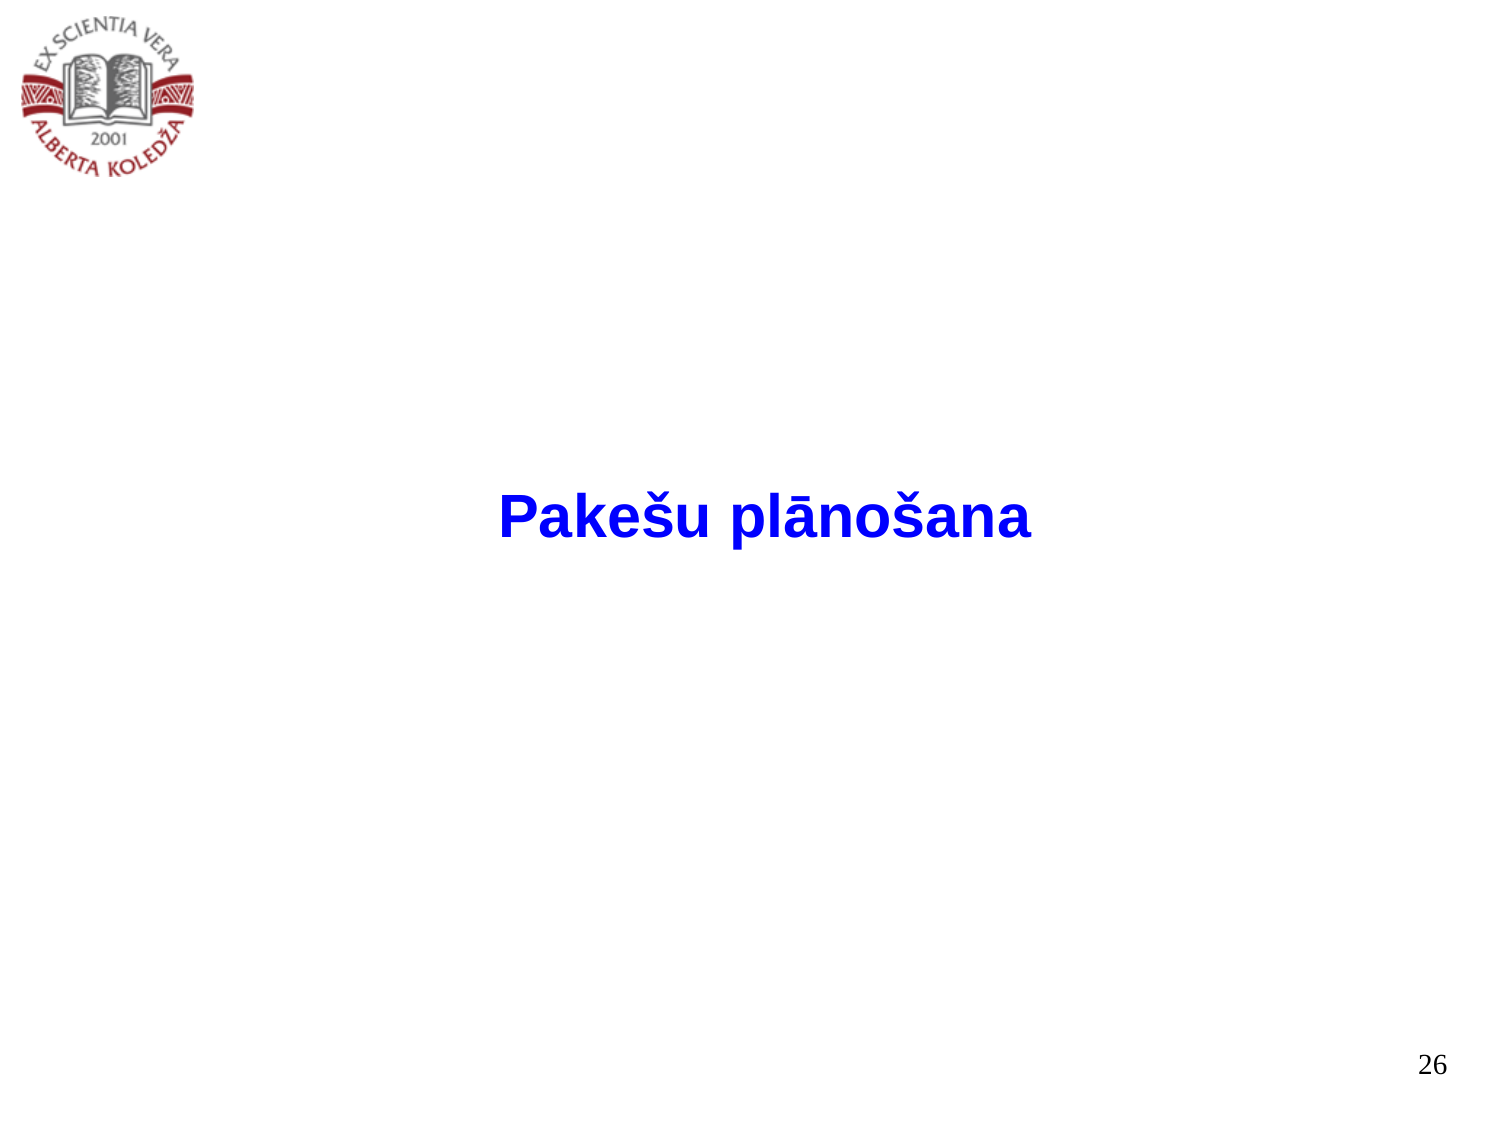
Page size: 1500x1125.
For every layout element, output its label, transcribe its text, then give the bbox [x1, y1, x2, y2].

picture [21, 16, 194, 177]
title Pakešu plānošana [146, 464, 1384, 570]
text_box <skaitlis> [1312, 1037, 1463, 1101]
